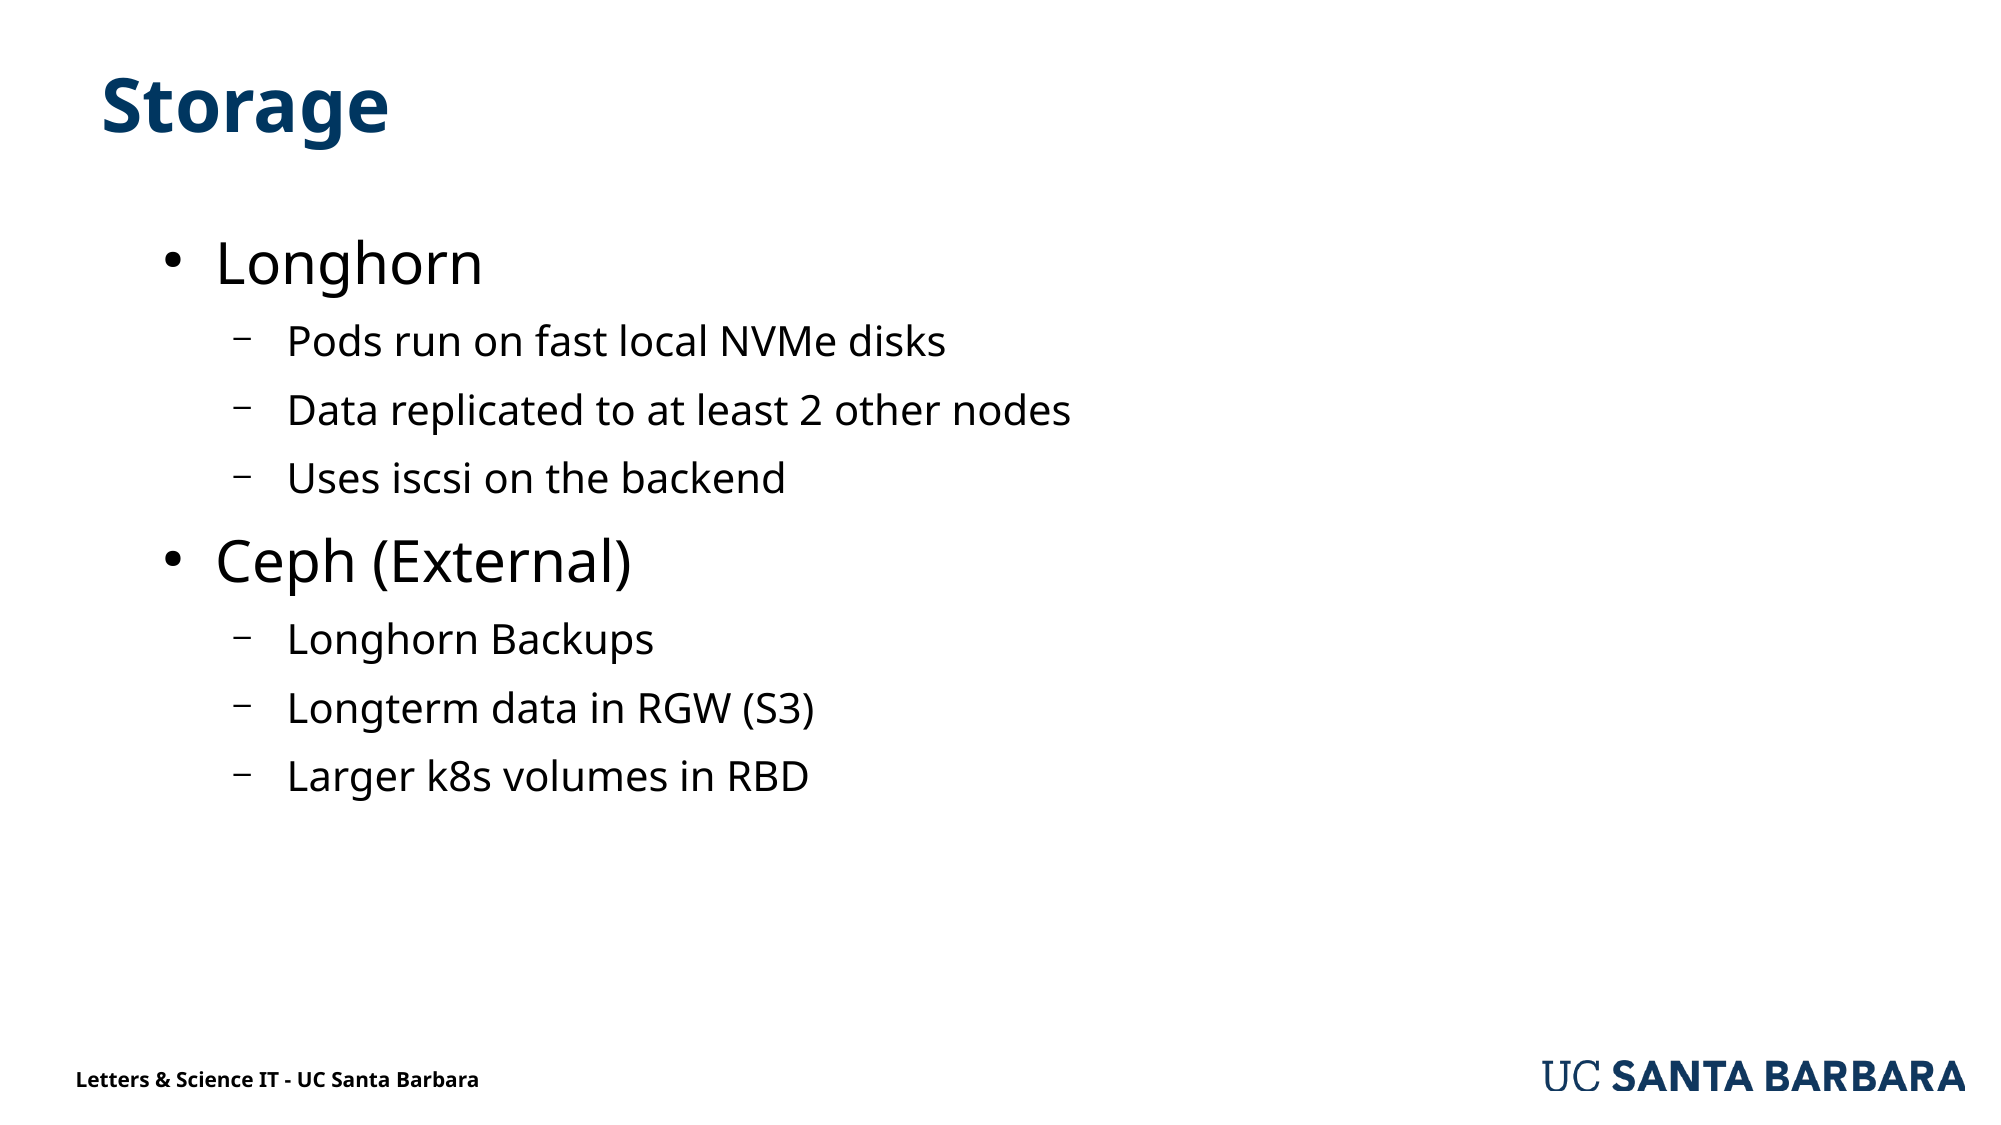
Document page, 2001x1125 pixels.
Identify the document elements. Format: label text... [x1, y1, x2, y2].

list Longhorn Pods run on fast local NVMe disks Data replicated to at least 2 other nodes Uses iscsi on the backend Ceph (External) Longhorn Backups Longterm data in RGW (S3) Larger k8s volumes in RBD [129, 226, 1879, 941]
title Storage [86, 59, 1914, 158]
